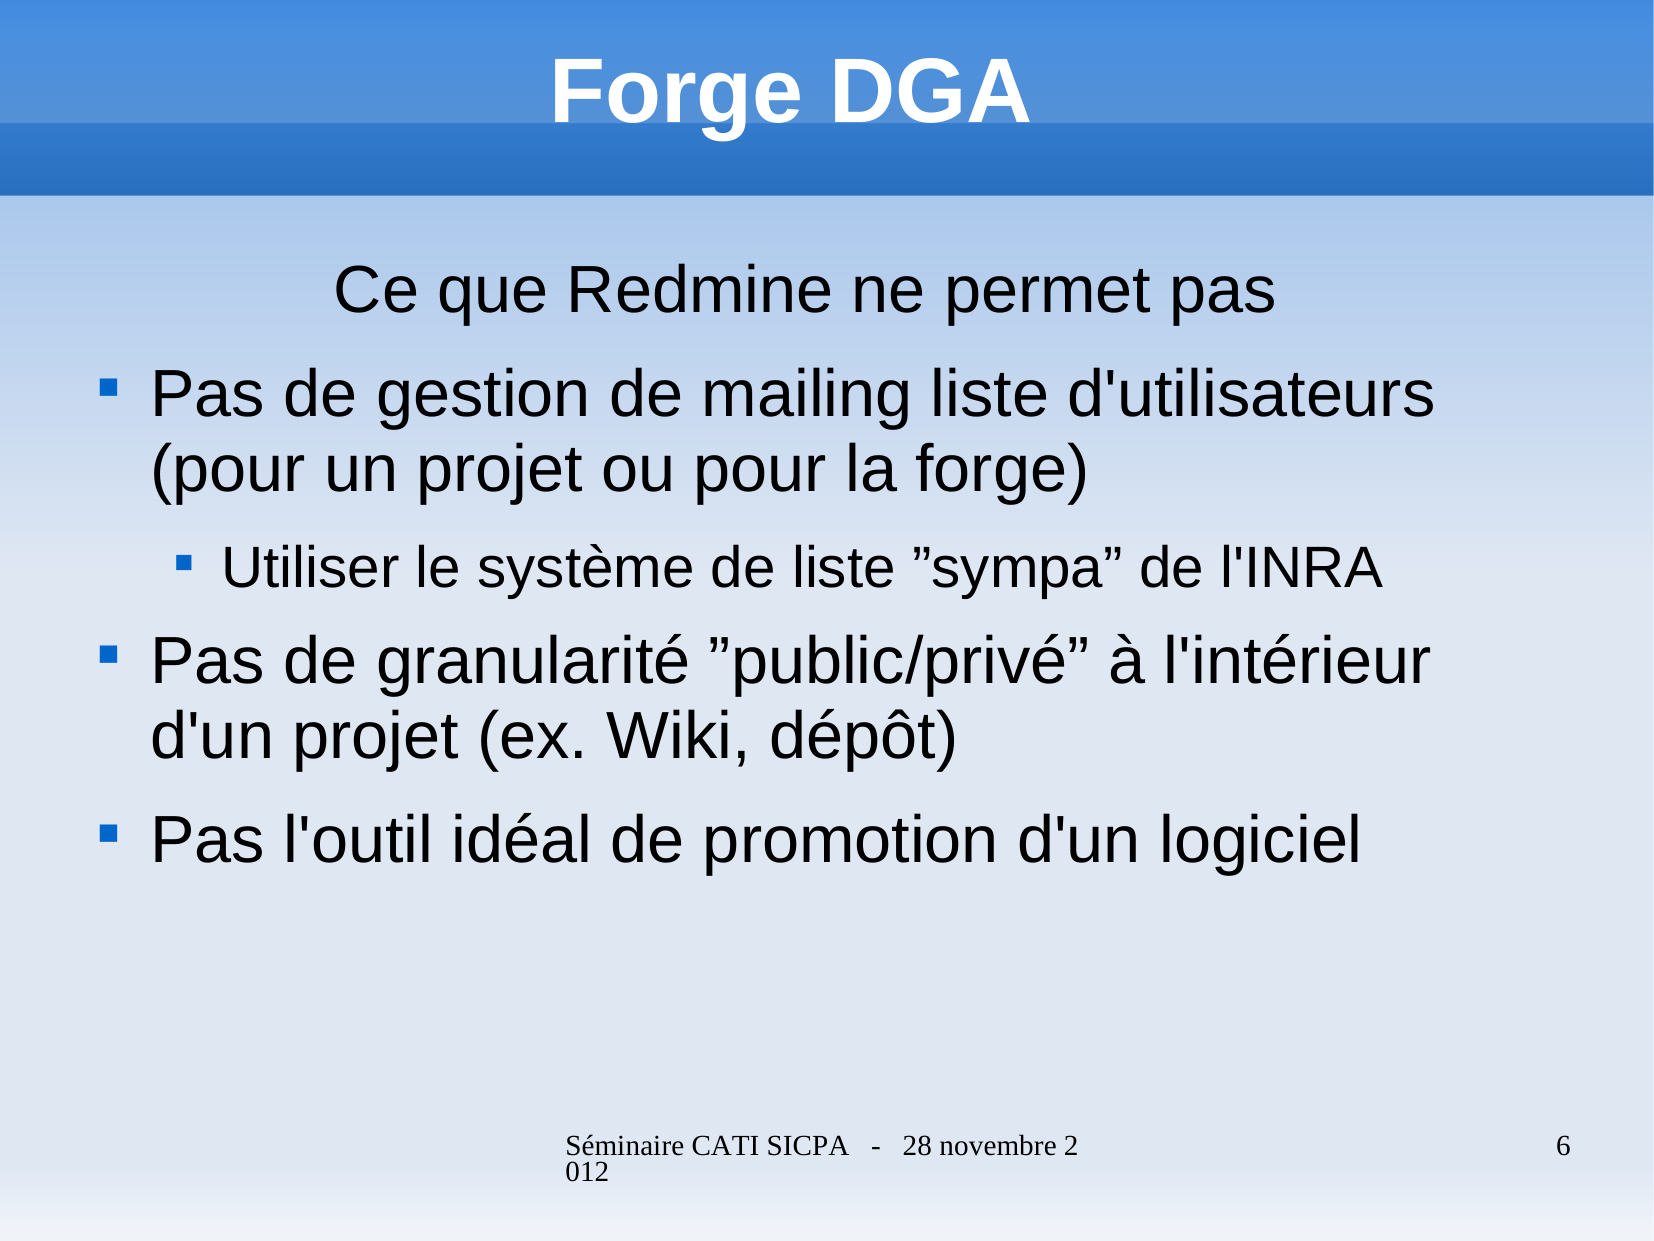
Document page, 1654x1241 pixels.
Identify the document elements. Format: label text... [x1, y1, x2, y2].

title Forge DGA [73, 0, 1509, 178]
picture [0, 0, 1654, 1241]
list Ce que Redmine ne permet pas Pas de gestion de mailing liste d'utilisateurs (pour un projet ou pour la forge) Utiliser le système de liste ”sympa” de l'INRA Pas de granularité ”public/privé” à l'intérieur d'un projet (ex. Wiki, dépôt) Pas l'outil idéal de promotion d'un logiciel [79, 248, 1515, 951]
